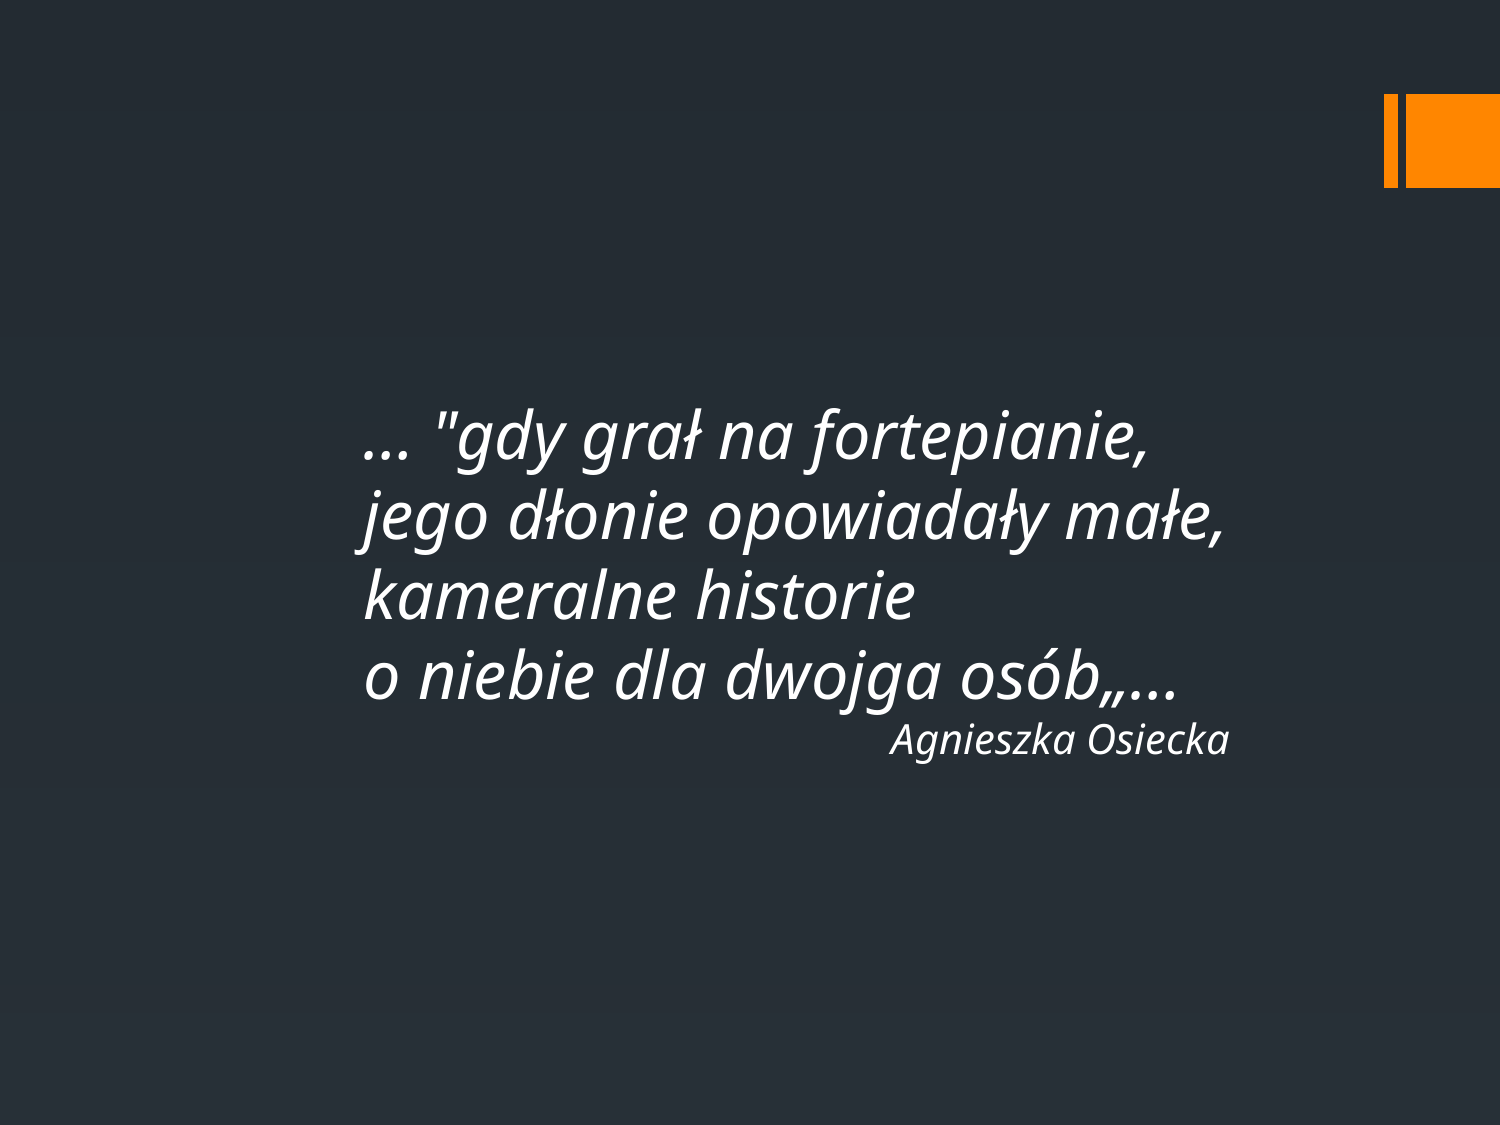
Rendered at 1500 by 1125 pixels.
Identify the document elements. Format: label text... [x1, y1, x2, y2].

text_box … "gdy grał na fortepianie, jego dłonie opowiadały małe, kameralne historie o niebie dla dwojga osób„… Agnieszka Osiecka [348, 385, 1258, 770]
